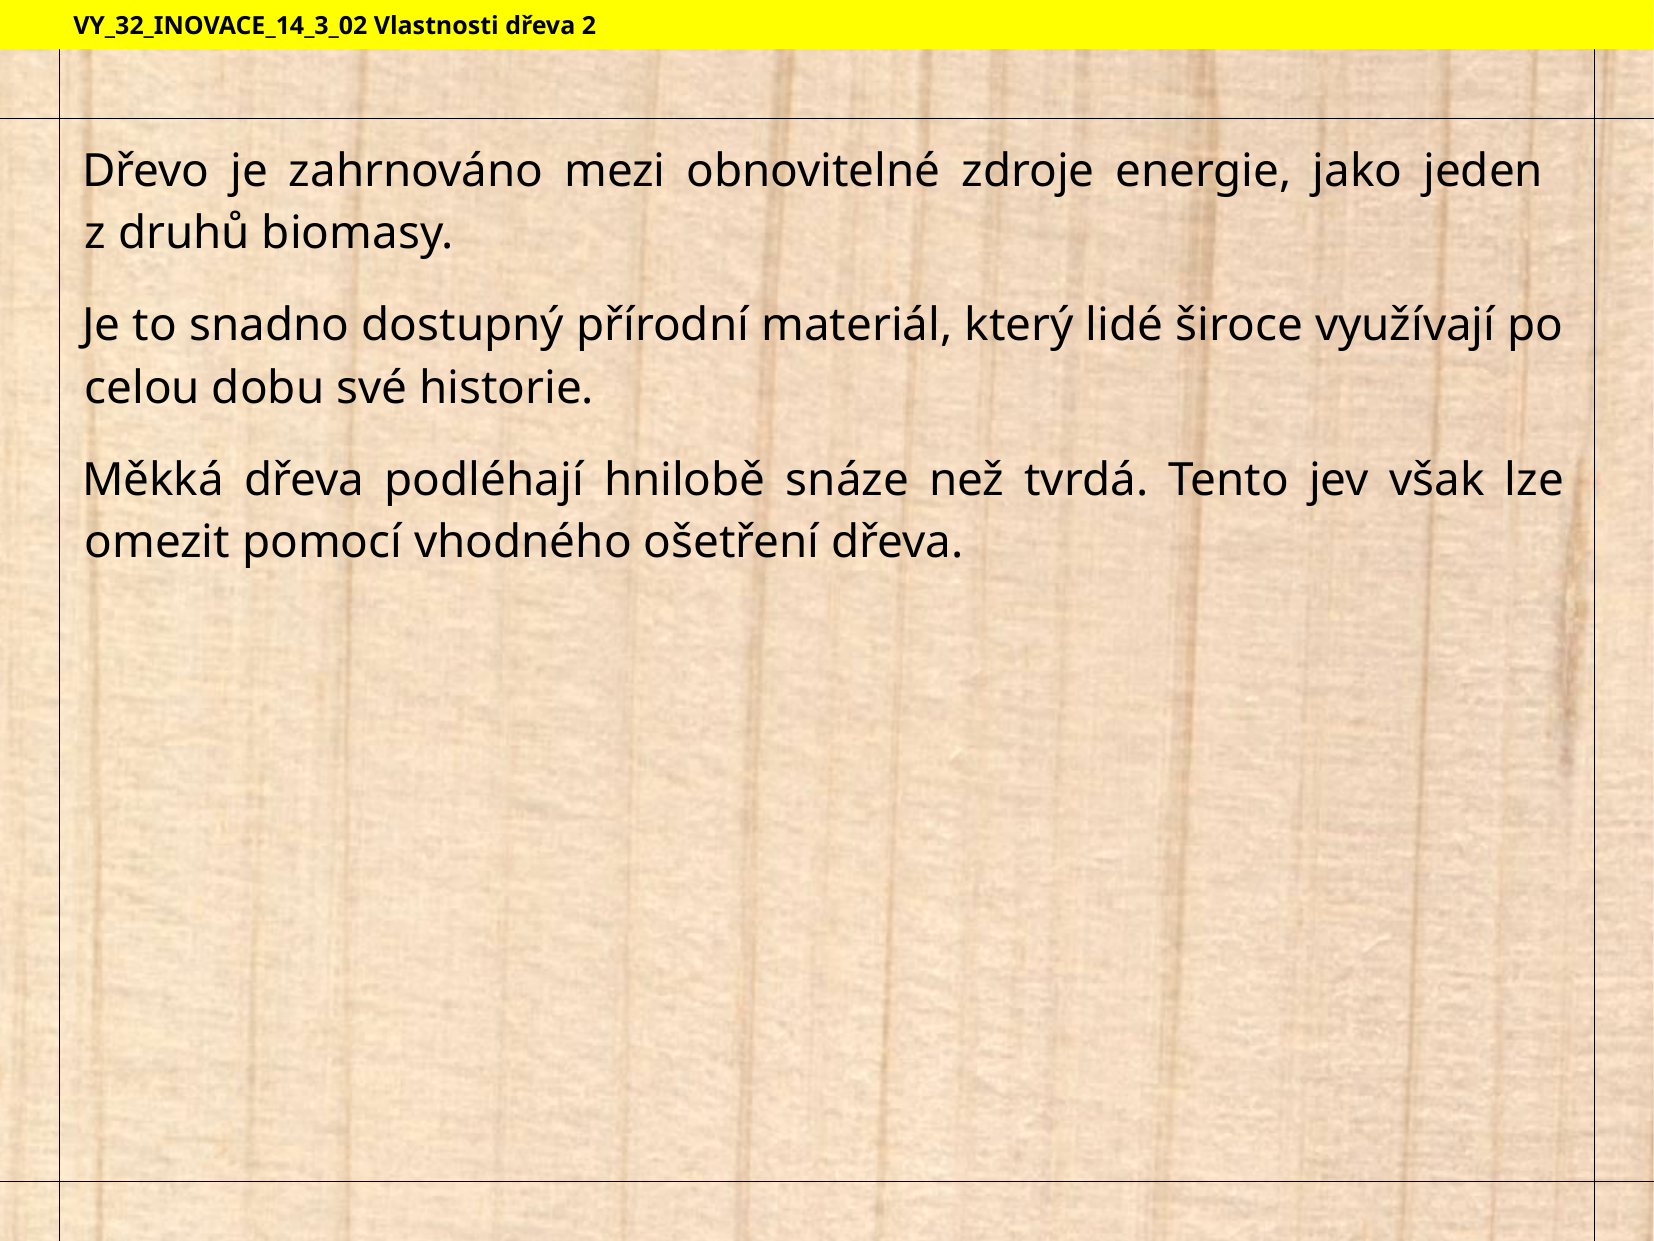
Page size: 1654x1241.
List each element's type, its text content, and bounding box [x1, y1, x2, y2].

text_box VY_32_INOVACE_14_3_02 Vlastnosti dřeva 2 [0, 0, 1654, 47]
picture [1595, 50, 1654, 118]
picture [1595, 119, 1654, 1181]
picture [60, 1182, 1594, 1241]
picture [0, 50, 59, 118]
list Dřevo je zahrnováno mezi obnovitelné zdroje energie, jako jeden z druhů biomasy. Je to snadno dostupný přírodní materiál, který lidé široce využívají po celou dobu své historie. Měkká dřeva podléhají hnilobě snáze než tvrdá. Tento jev však lze omezit pomocí vhodného ošetření dřeva. [76, 137, 1565, 857]
picture [60, 119, 1594, 1181]
picture [0, 1182, 59, 1241]
picture [0, 119, 59, 1181]
picture [1595, 1182, 1654, 1241]
picture [60, 50, 1594, 118]
